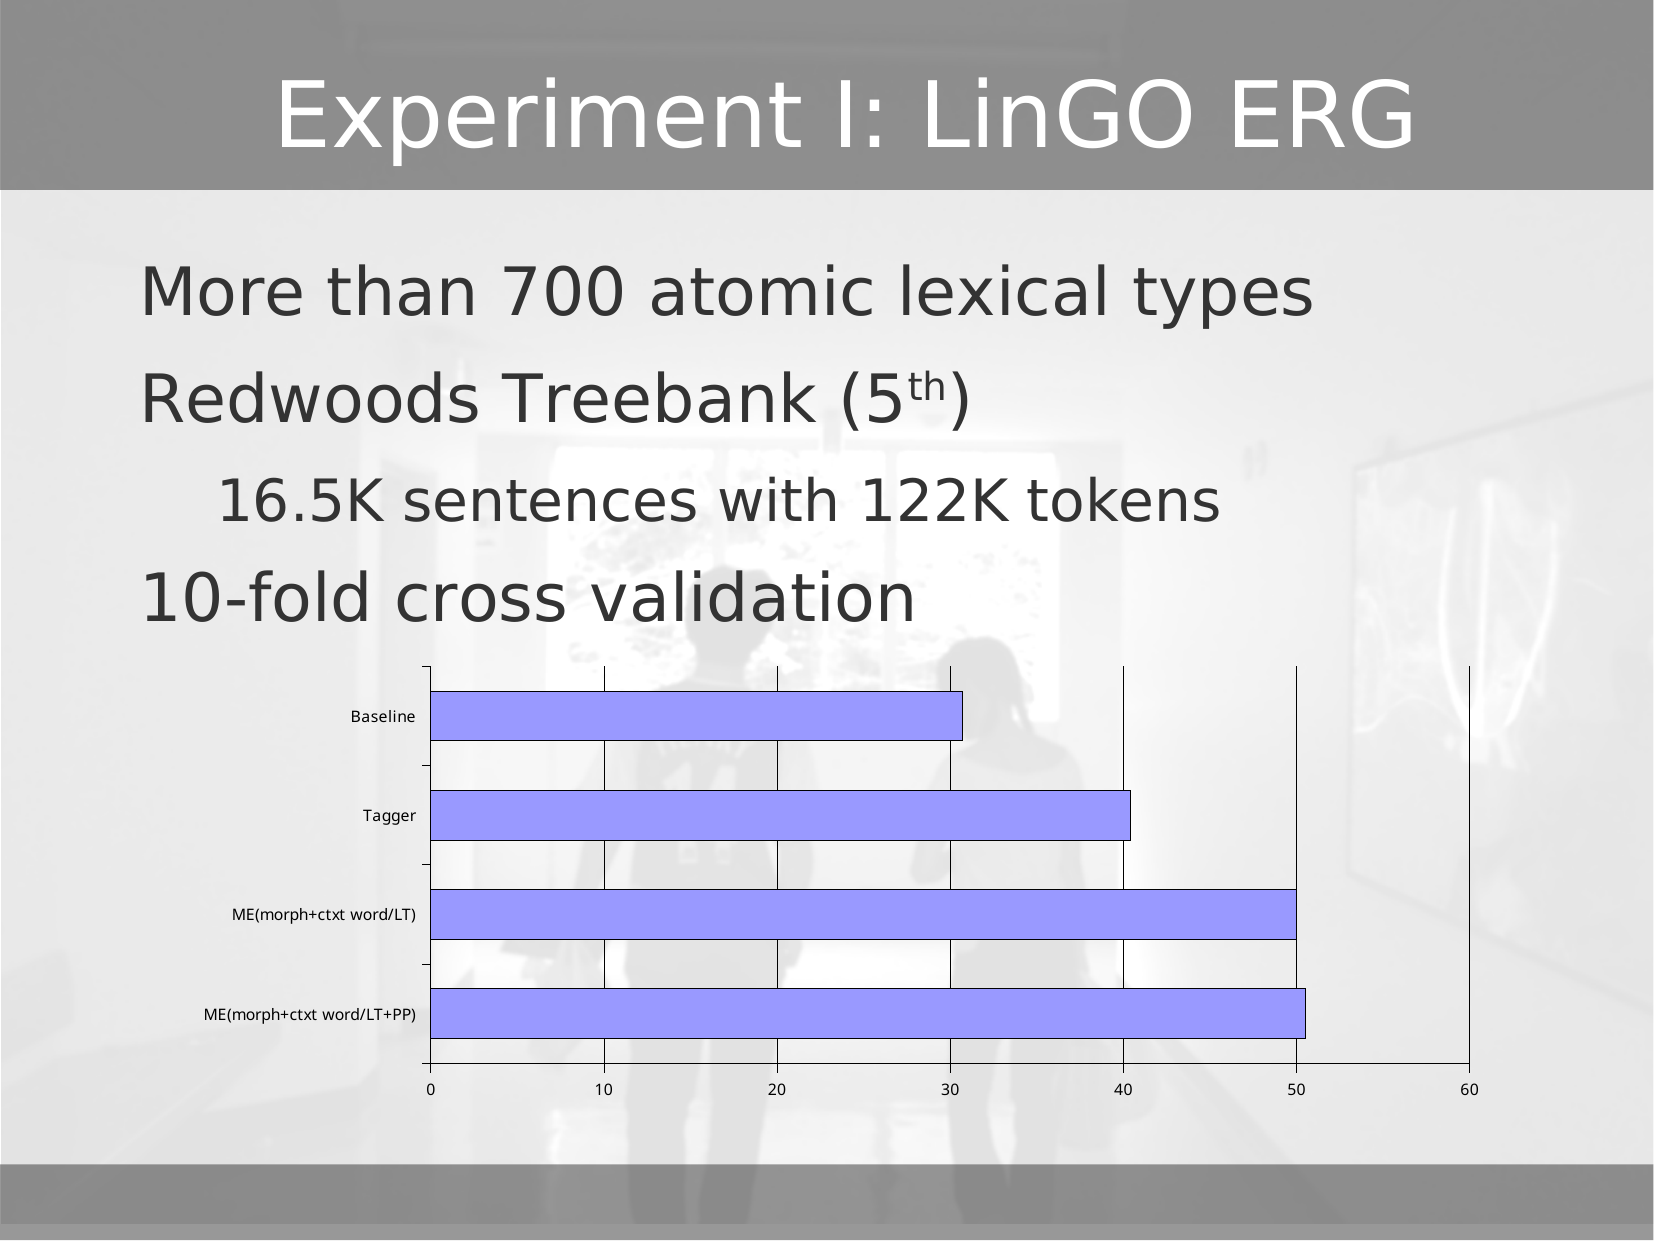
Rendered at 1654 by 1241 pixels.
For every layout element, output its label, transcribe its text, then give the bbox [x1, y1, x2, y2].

title Experiment I: LinGO ERG [141, 55, 1554, 177]
chart [177, 649, 1506, 1110]
list More than 700 atomic lexical types Redwoods Treebank (5th) 16.5K sentences with 122K tokens 10-fold cross validation [121, 253, 1534, 1127]
